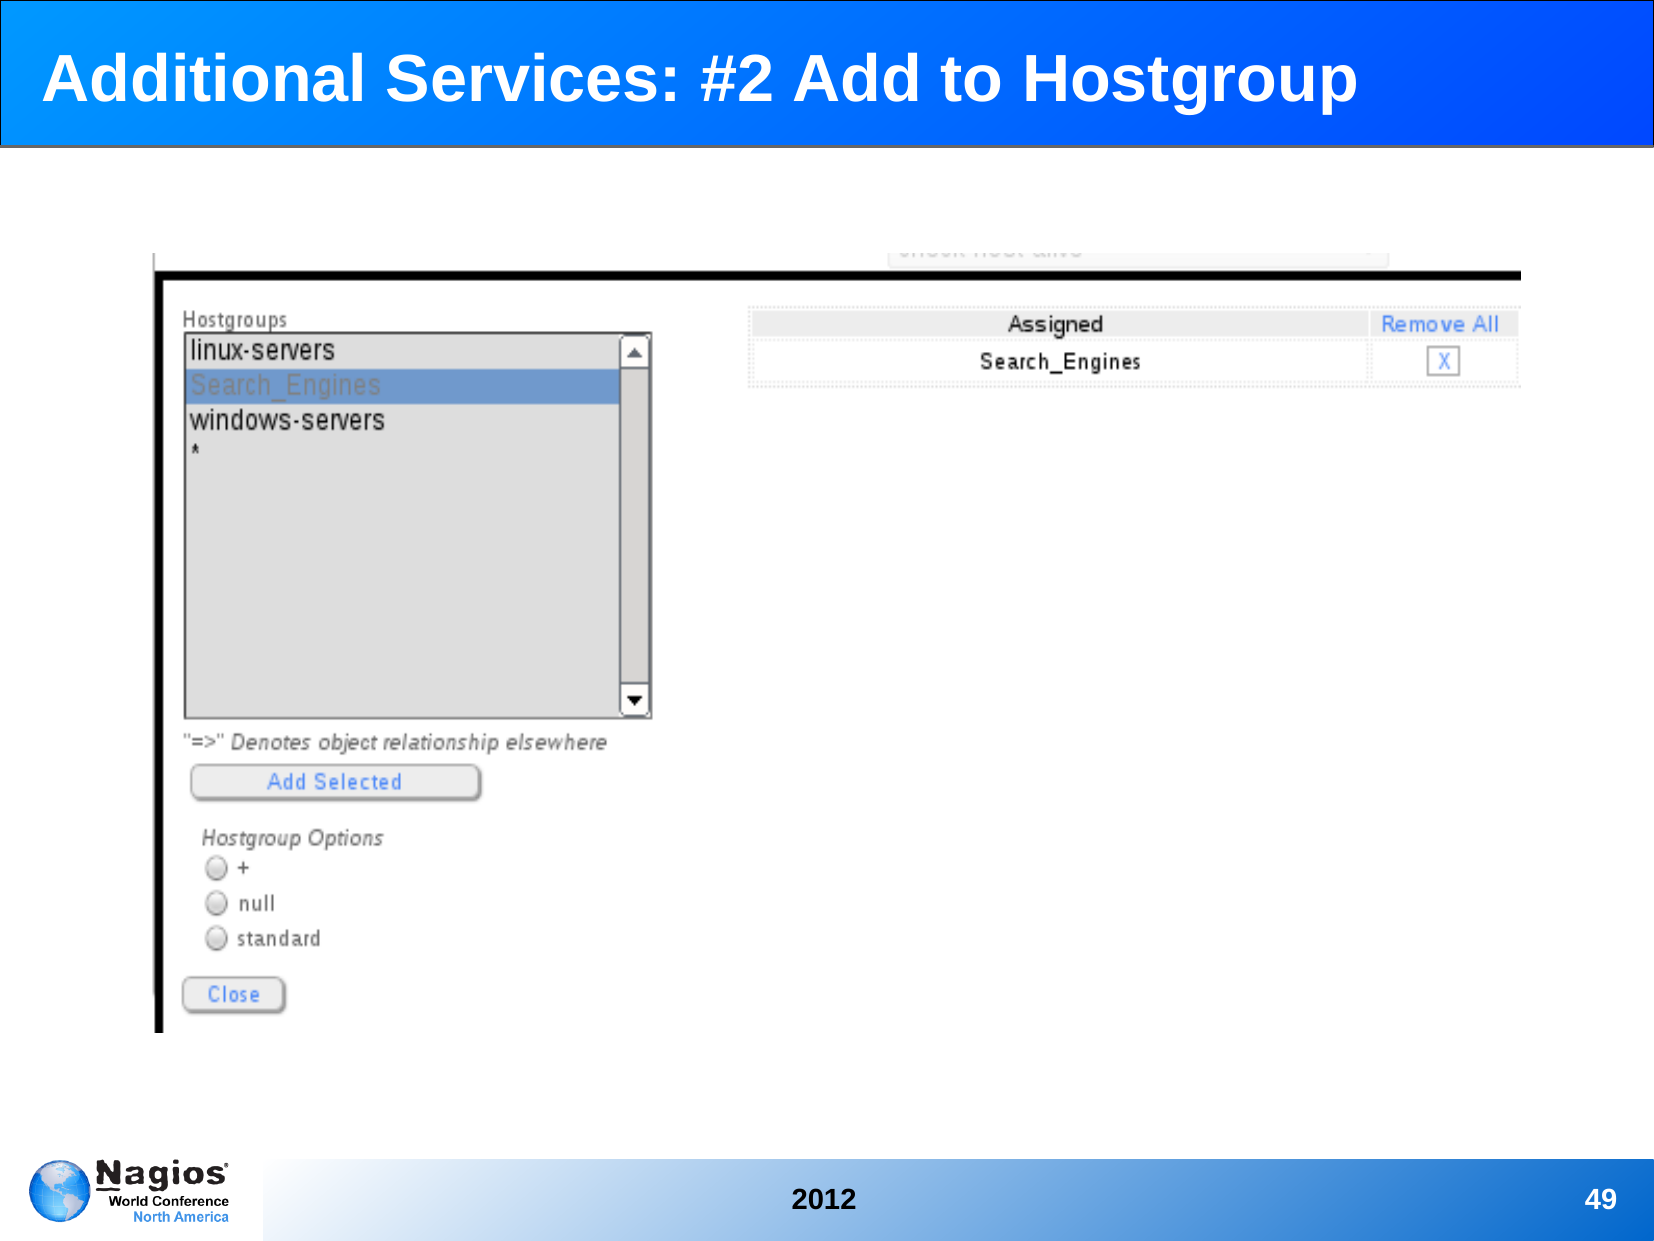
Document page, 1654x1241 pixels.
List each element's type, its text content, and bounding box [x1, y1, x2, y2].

picture [147, 253, 1521, 1033]
title Additional Services: #2 Add to Hostgroup [41, 36, 1628, 120]
picture [29, 1159, 229, 1235]
